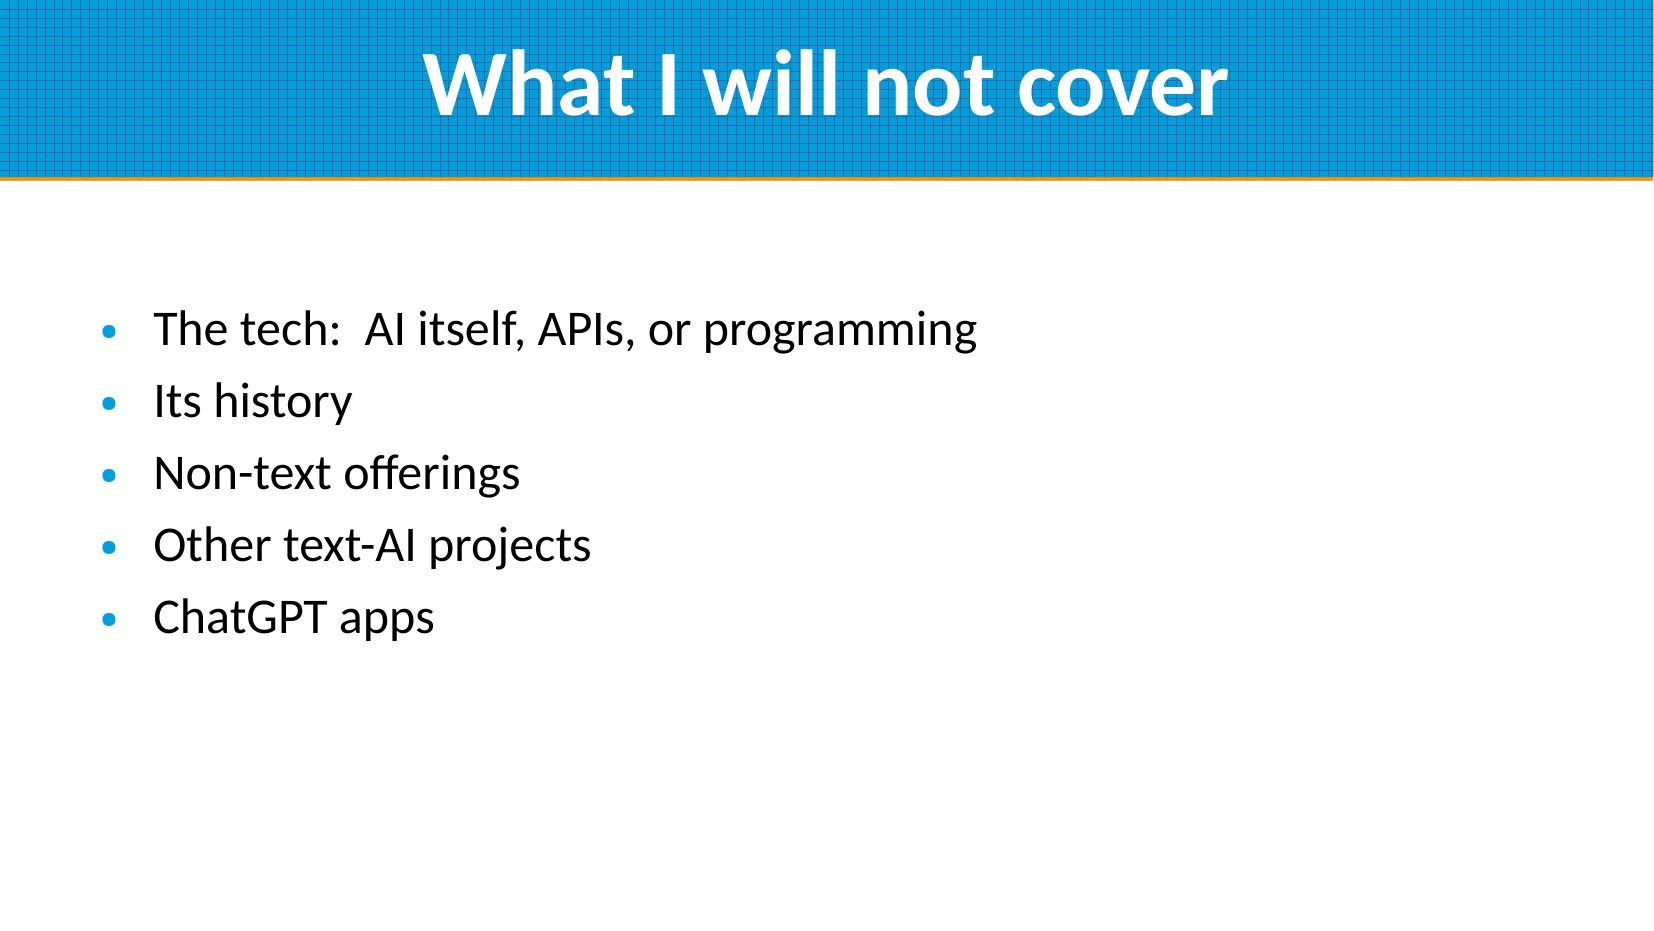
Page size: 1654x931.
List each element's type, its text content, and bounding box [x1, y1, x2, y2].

list The tech: AI itself, APIs, or programming Its history Non-text offerings Other text-AI projects ChatGPT apps [82, 236, 1563, 811]
title What I will not cover [82, 14, 1571, 171]
